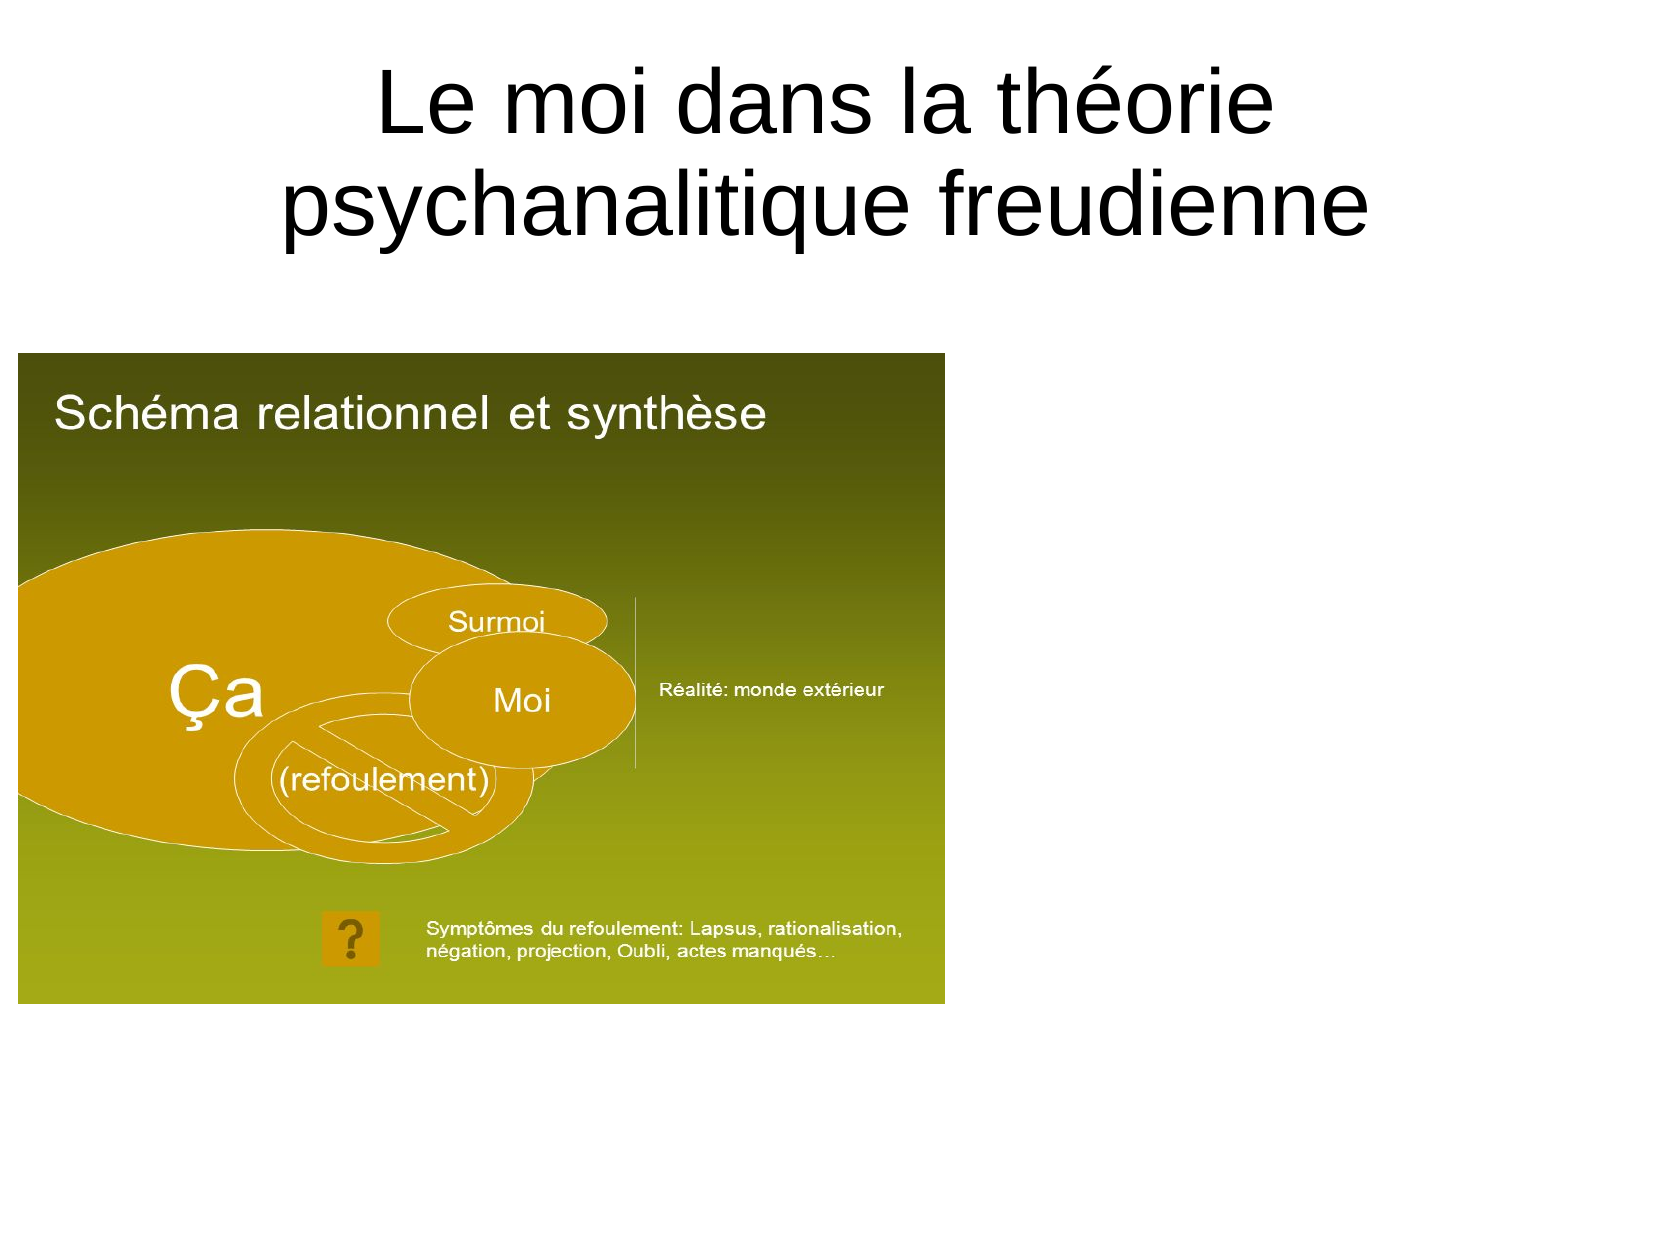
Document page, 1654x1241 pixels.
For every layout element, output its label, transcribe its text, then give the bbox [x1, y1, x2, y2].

picture [18, 353, 945, 1004]
title Le moi dans la théorie psychanalitique freudienne [82, 49, 1571, 257]
